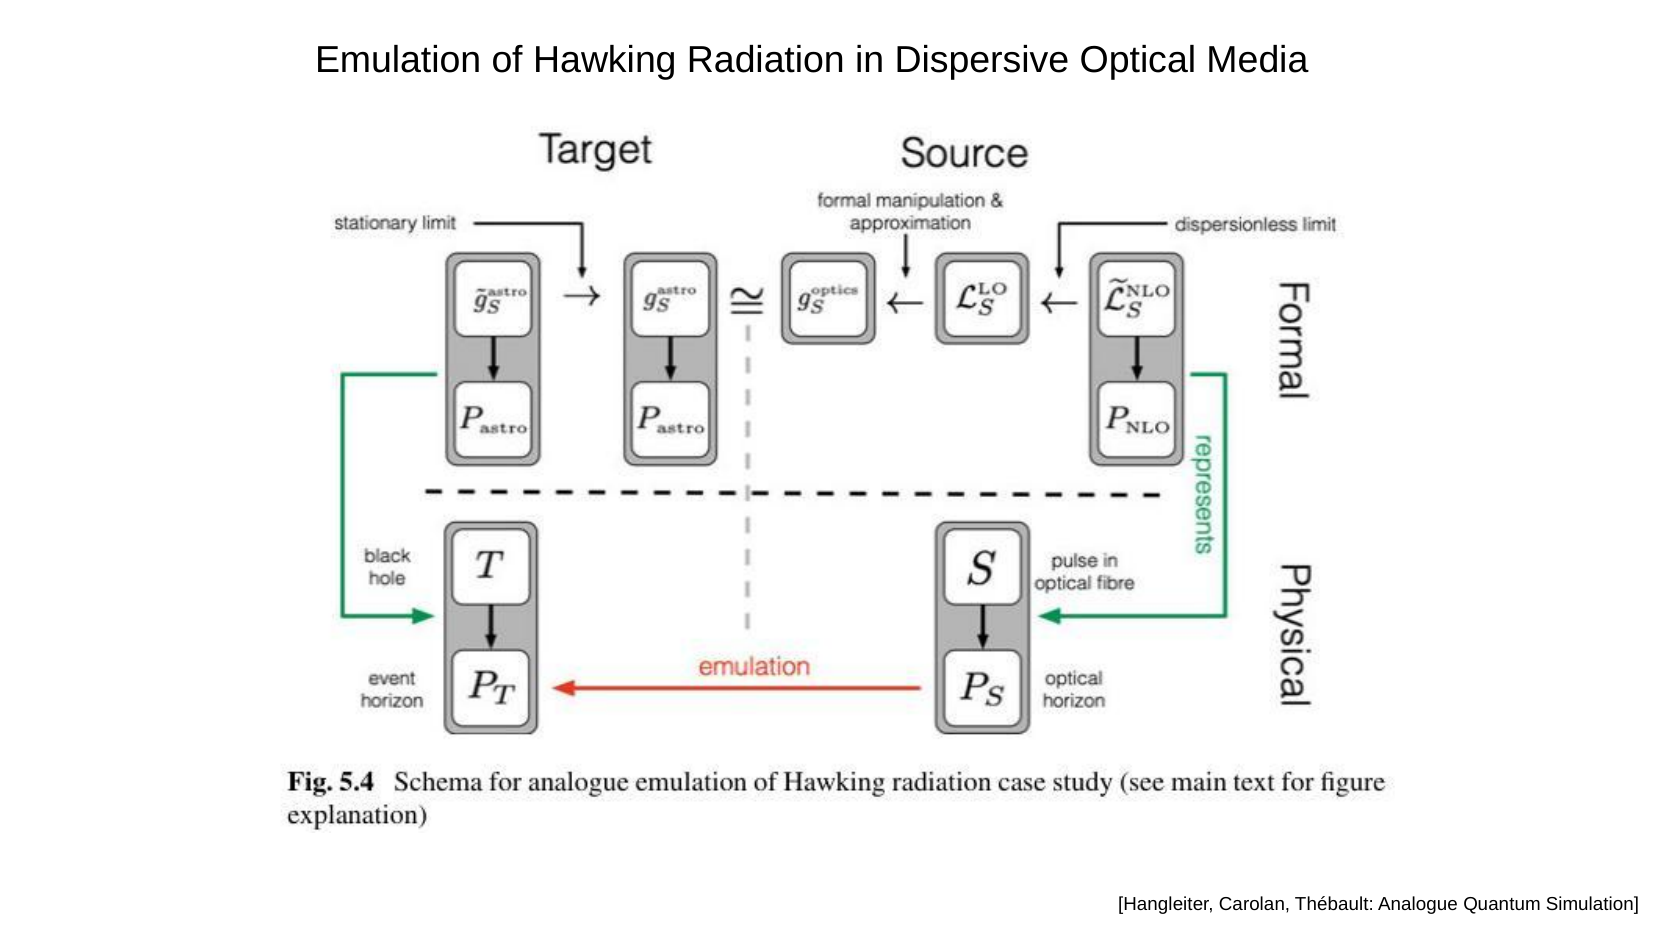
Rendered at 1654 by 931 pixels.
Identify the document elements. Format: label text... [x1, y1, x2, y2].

text_box Emulation of Hawking Radiation in Dispersive Optical Media [300, 31, 1354, 130]
picture [256, 114, 1398, 833]
text_box [Hangleiter, Carolan, Thébault: Analogue Quantum Simulation] [1103, 885, 1654, 931]
